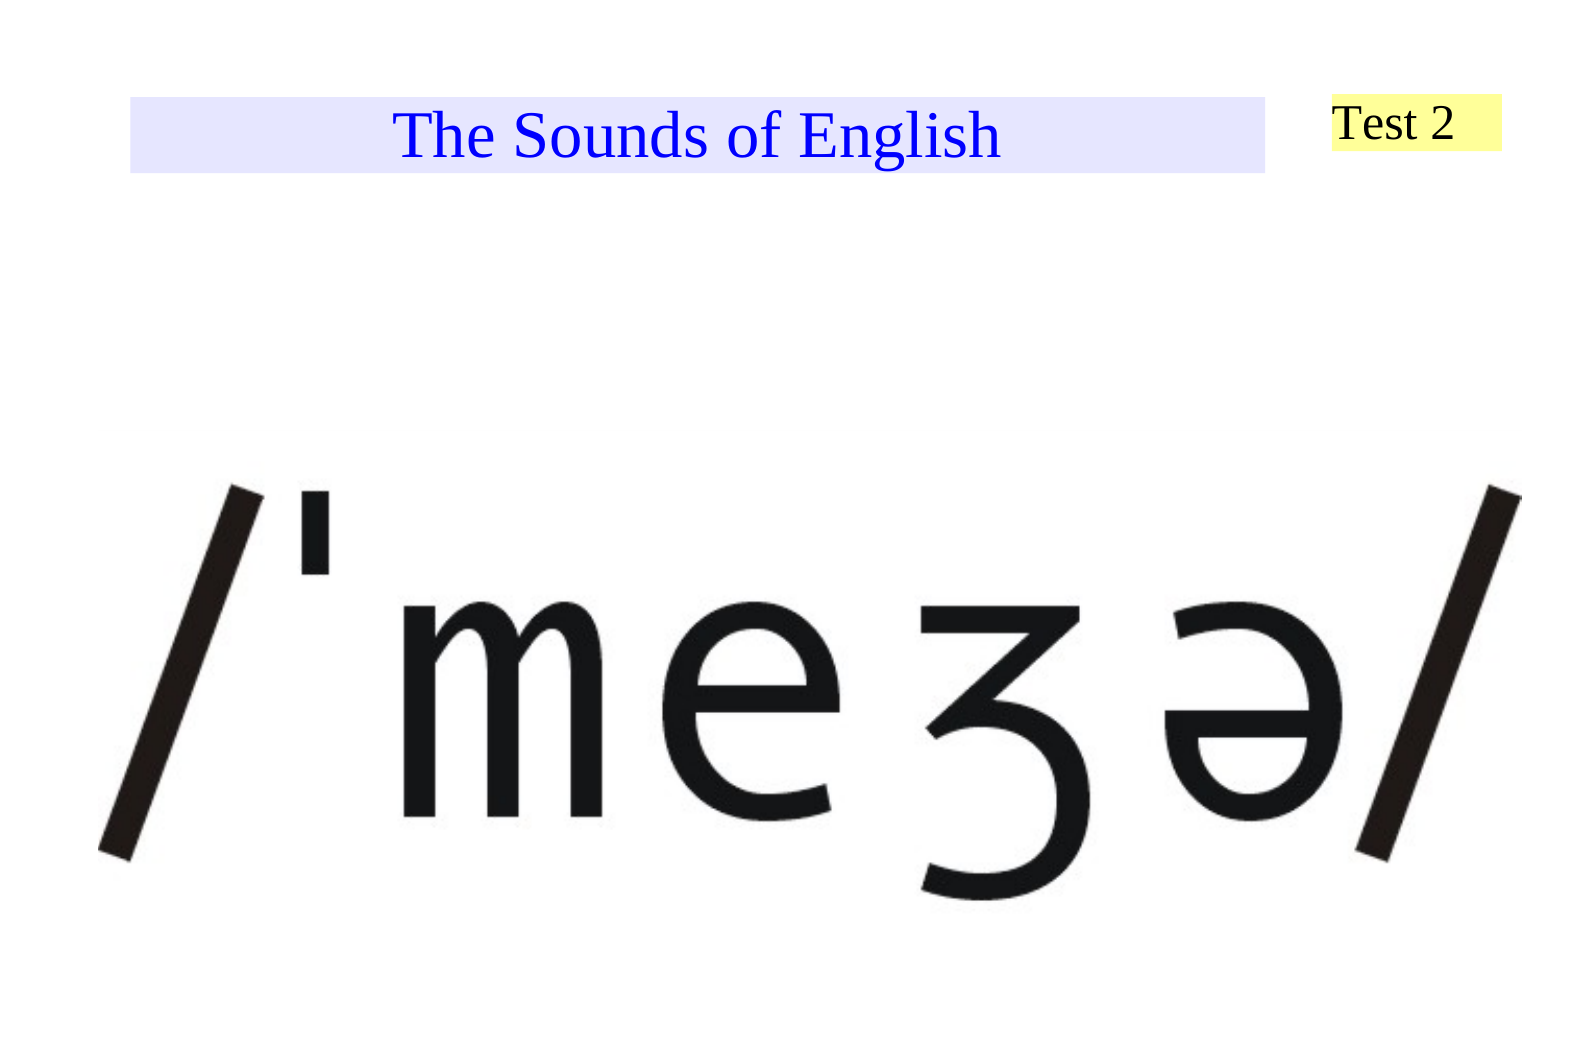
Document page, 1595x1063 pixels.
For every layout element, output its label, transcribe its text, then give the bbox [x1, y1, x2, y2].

text_box The Sounds of English [130, 97, 1266, 174]
picture [98, 429, 1522, 997]
text_box Test 2 [1331, 94, 1502, 152]
